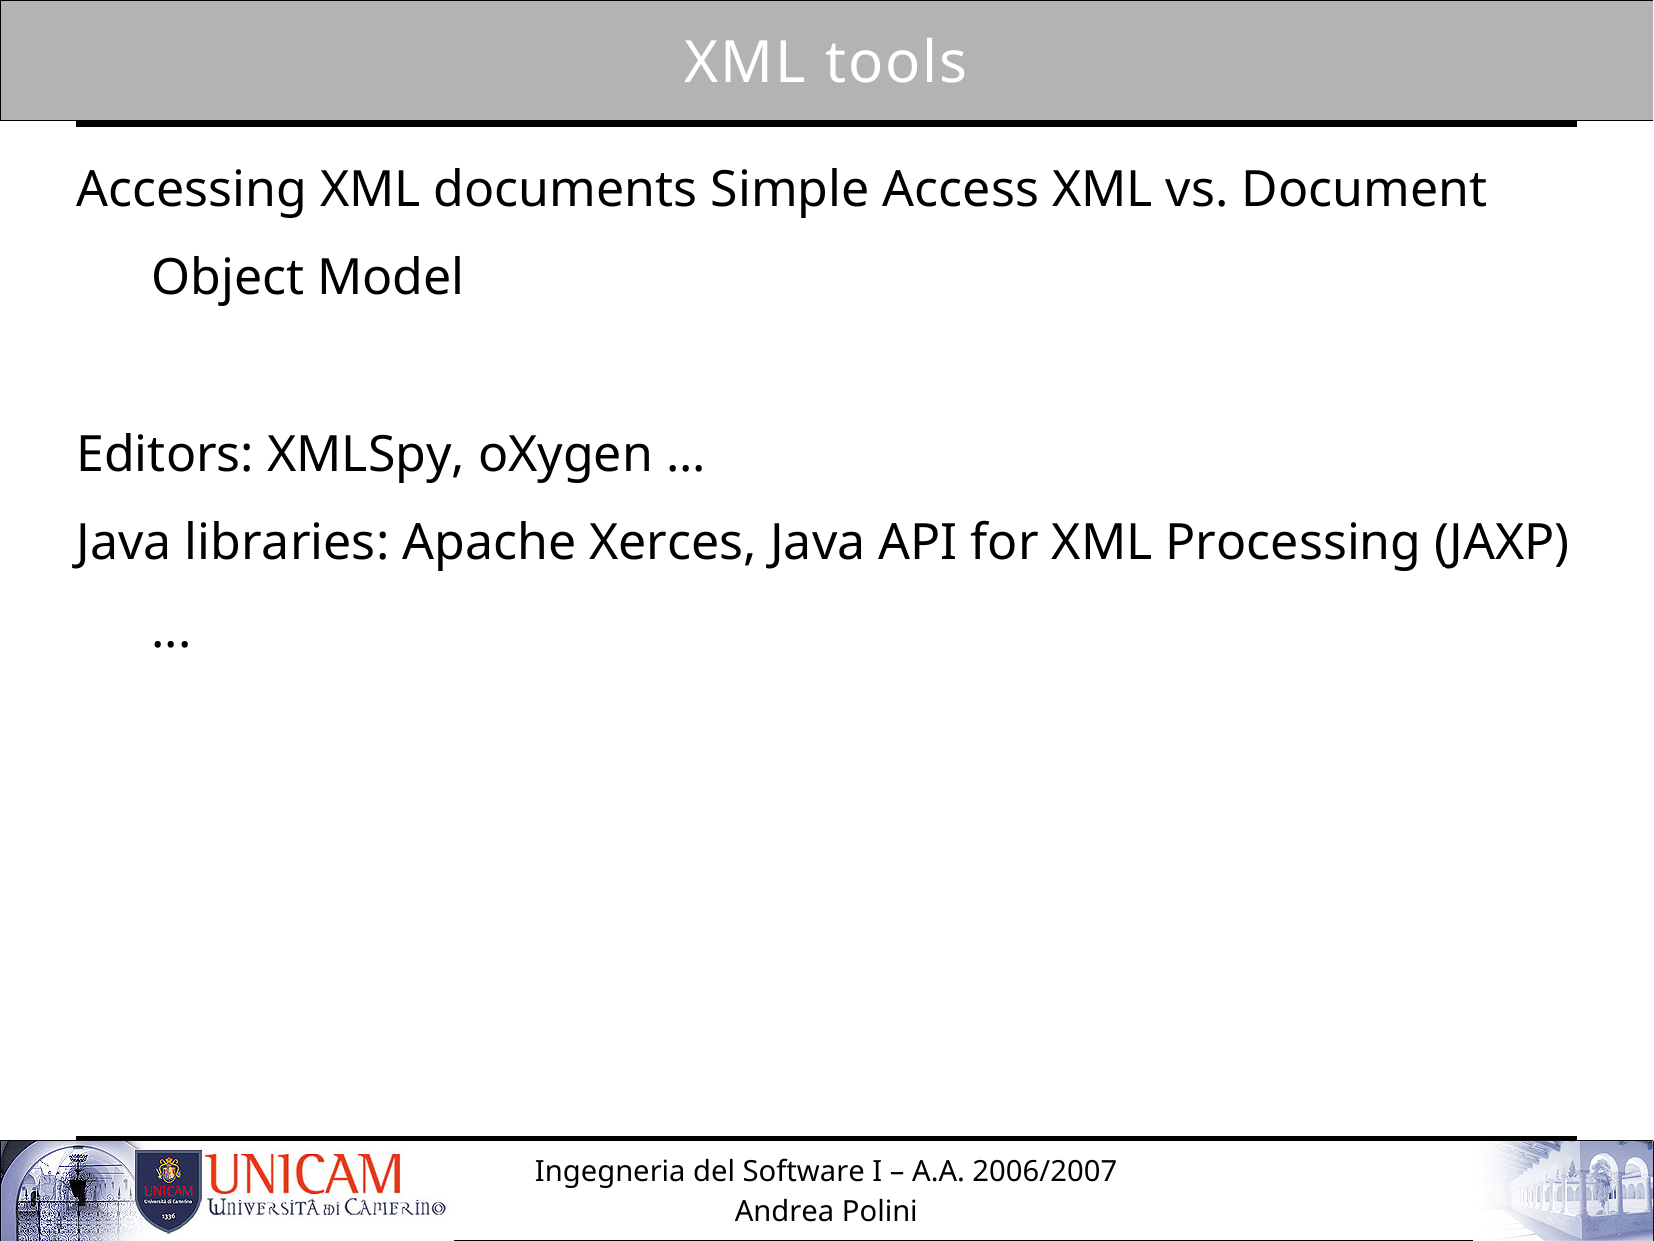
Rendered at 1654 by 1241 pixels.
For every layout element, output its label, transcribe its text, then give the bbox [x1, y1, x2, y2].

title XML tools [0, 0, 1653, 121]
list Accessing XML documents Simple Access XML vs. Document Object Model Editors: XMLSpy, oXygen ... Java libraries: Apache Xerces, Java API for XML Processing (JAXP) ... [76, 152, 1577, 656]
picture [1473, 1141, 1654, 1241]
picture [0, 1141, 454, 1241]
